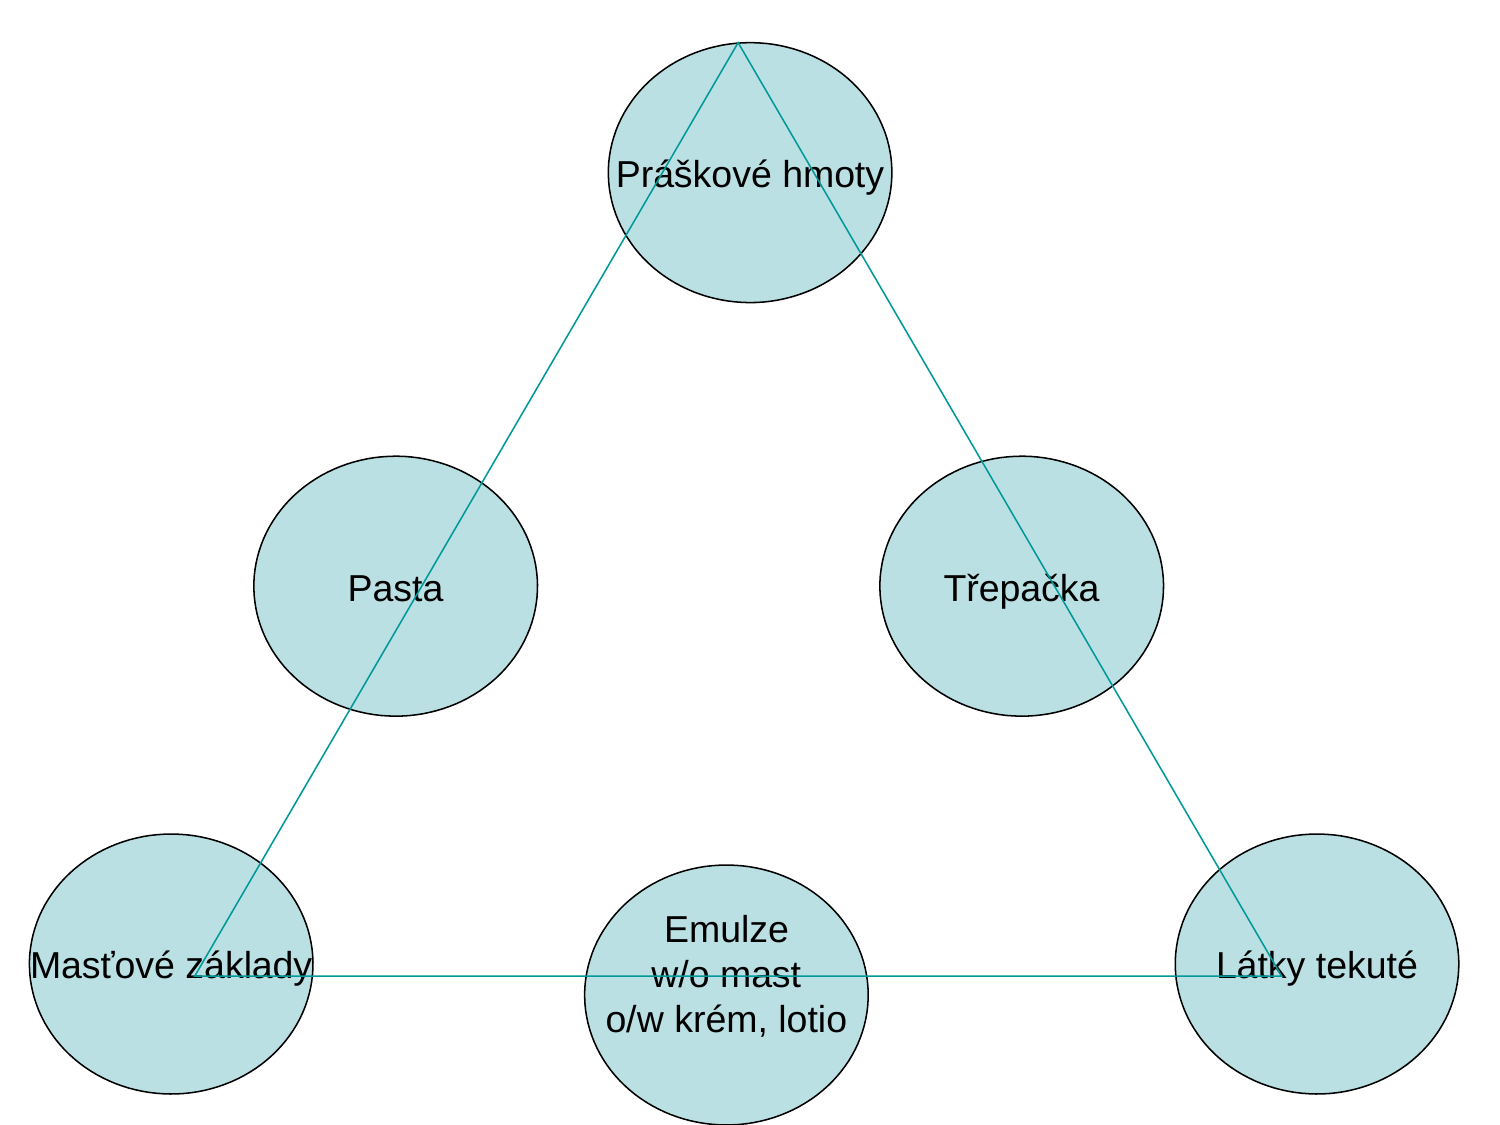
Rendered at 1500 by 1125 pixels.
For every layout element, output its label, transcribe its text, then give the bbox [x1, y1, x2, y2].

text_box Práškové hmoty [608, 43, 736, 234]
text_box Třepačka [879, 461, 1112, 717]
text_box Třepačka [983, 456, 1164, 685]
text_box Práškové hmoty [740, 42, 892, 253]
text_box Masťové základy [197, 864, 313, 975]
text_box Emulze w/o mast o/w krém, lotio [586, 865, 867, 975]
text_box Pasta [253, 456, 481, 709]
text_box Látky tekuté [1175, 871, 1270, 975]
text_box Masťové základy [29, 834, 313, 1094]
text_box Pasta [352, 483, 538, 717]
text_box Práškové hmoty [626, 46, 860, 303]
text_box Látky tekuté [1175, 834, 1459, 1094]
text_box Třepačka [1046, 583, 1058, 599]
text_box Emulze w/o mast o/w krém, lotio [584, 977, 869, 1125]
